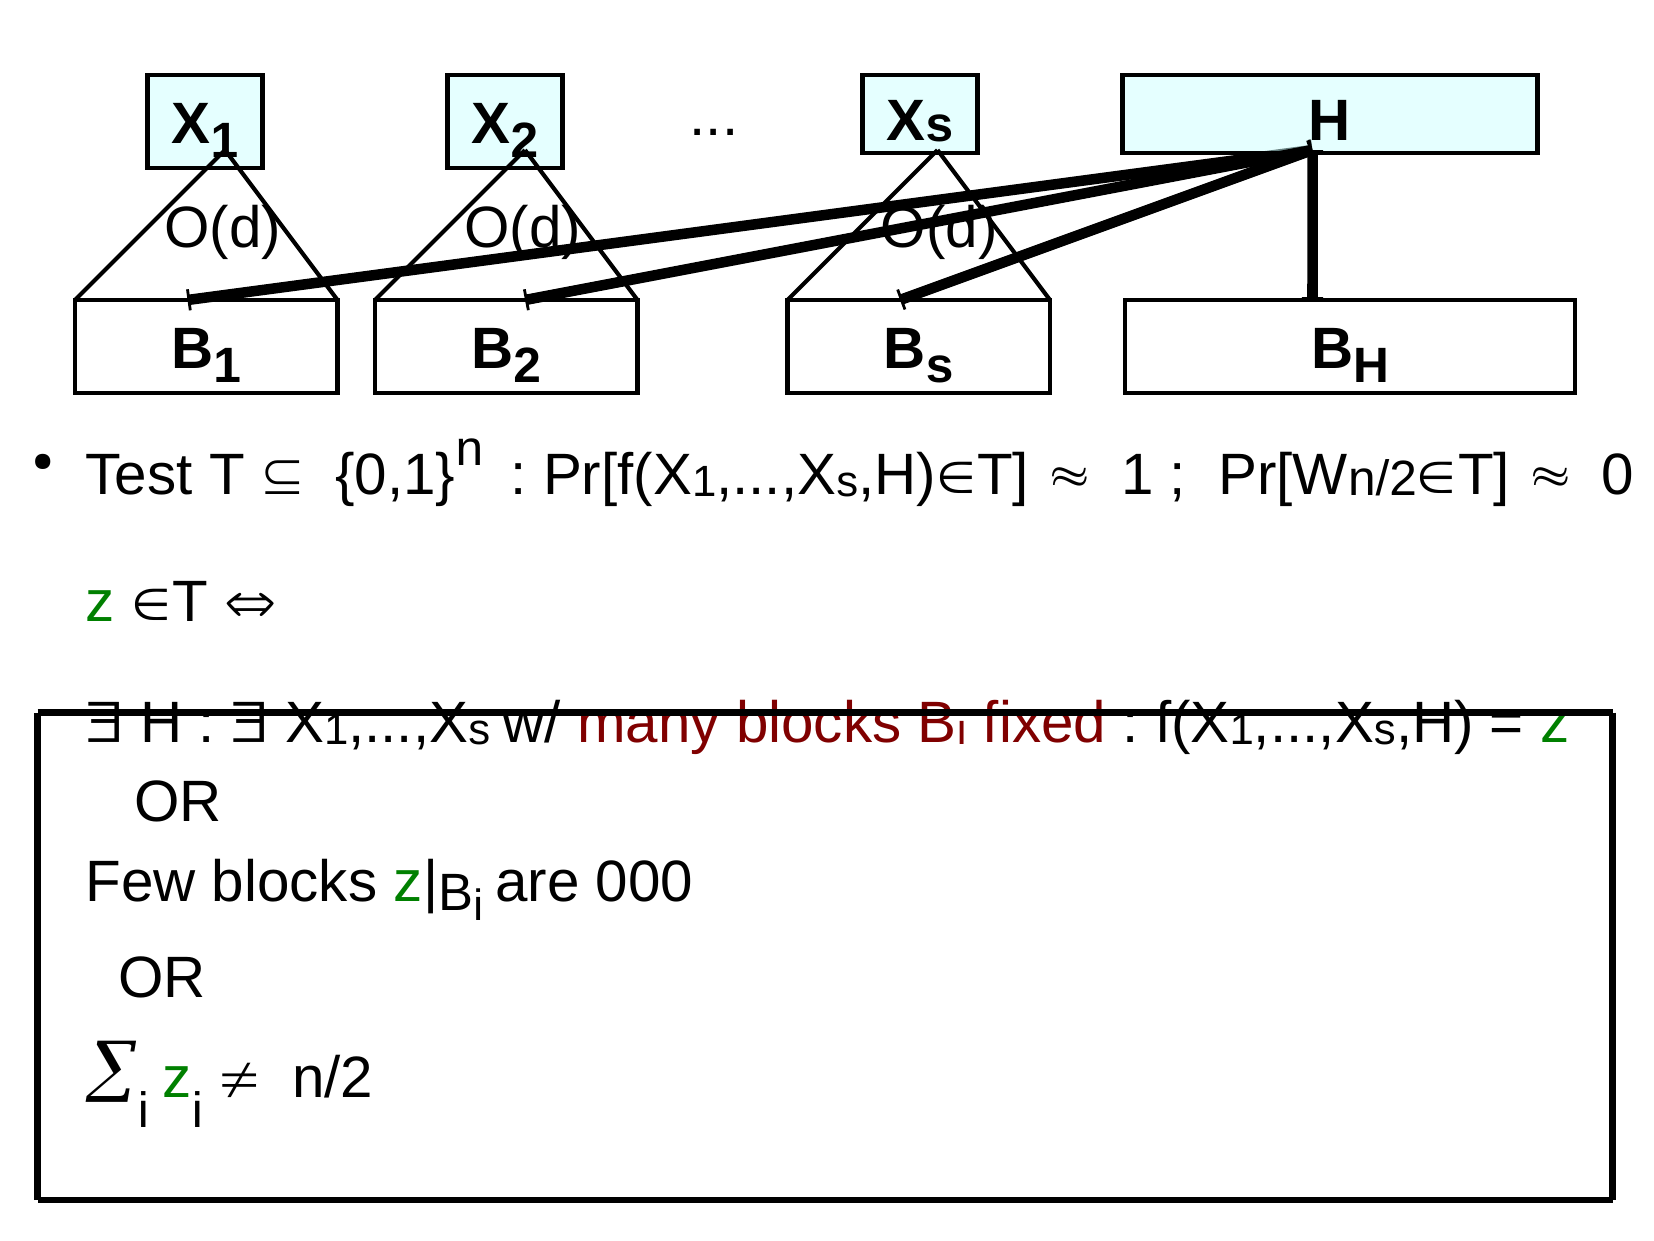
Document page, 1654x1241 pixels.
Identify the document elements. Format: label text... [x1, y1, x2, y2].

text_box Bs [787, 299, 1051, 394]
text_box X2 [447, 74, 563, 169]
text_box BH [1125, 299, 1576, 394]
text_box O(d) [866, 213, 1013, 268]
text_box O(d) [150, 187, 297, 268]
text_box H [1122, 75, 1538, 154]
text_box ... [675, 75, 788, 155]
list Test T  {0,1}n : Pr[f(X1,...,Xs,H)T]  1 ; Pr[Wn/2T]  0 z T   H :  X1,...,Xs w/ many blocks Bi fixed : f(X1,...,Xs,H) = z OR Few blocks z|Bi are 000 OR i zi  n/2 [0, 412, 1654, 1238]
text_box B1 [74, 299, 338, 394]
text_box X1 [147, 74, 263, 169]
text_box X2 [510, 157, 535, 169]
text_box O(d) [450, 187, 597, 268]
text_box Xs [862, 75, 978, 154]
text_box B2 [374, 299, 638, 394]
text_box X1 [210, 157, 235, 169]
text_box O(d) [866, 187, 1013, 229]
